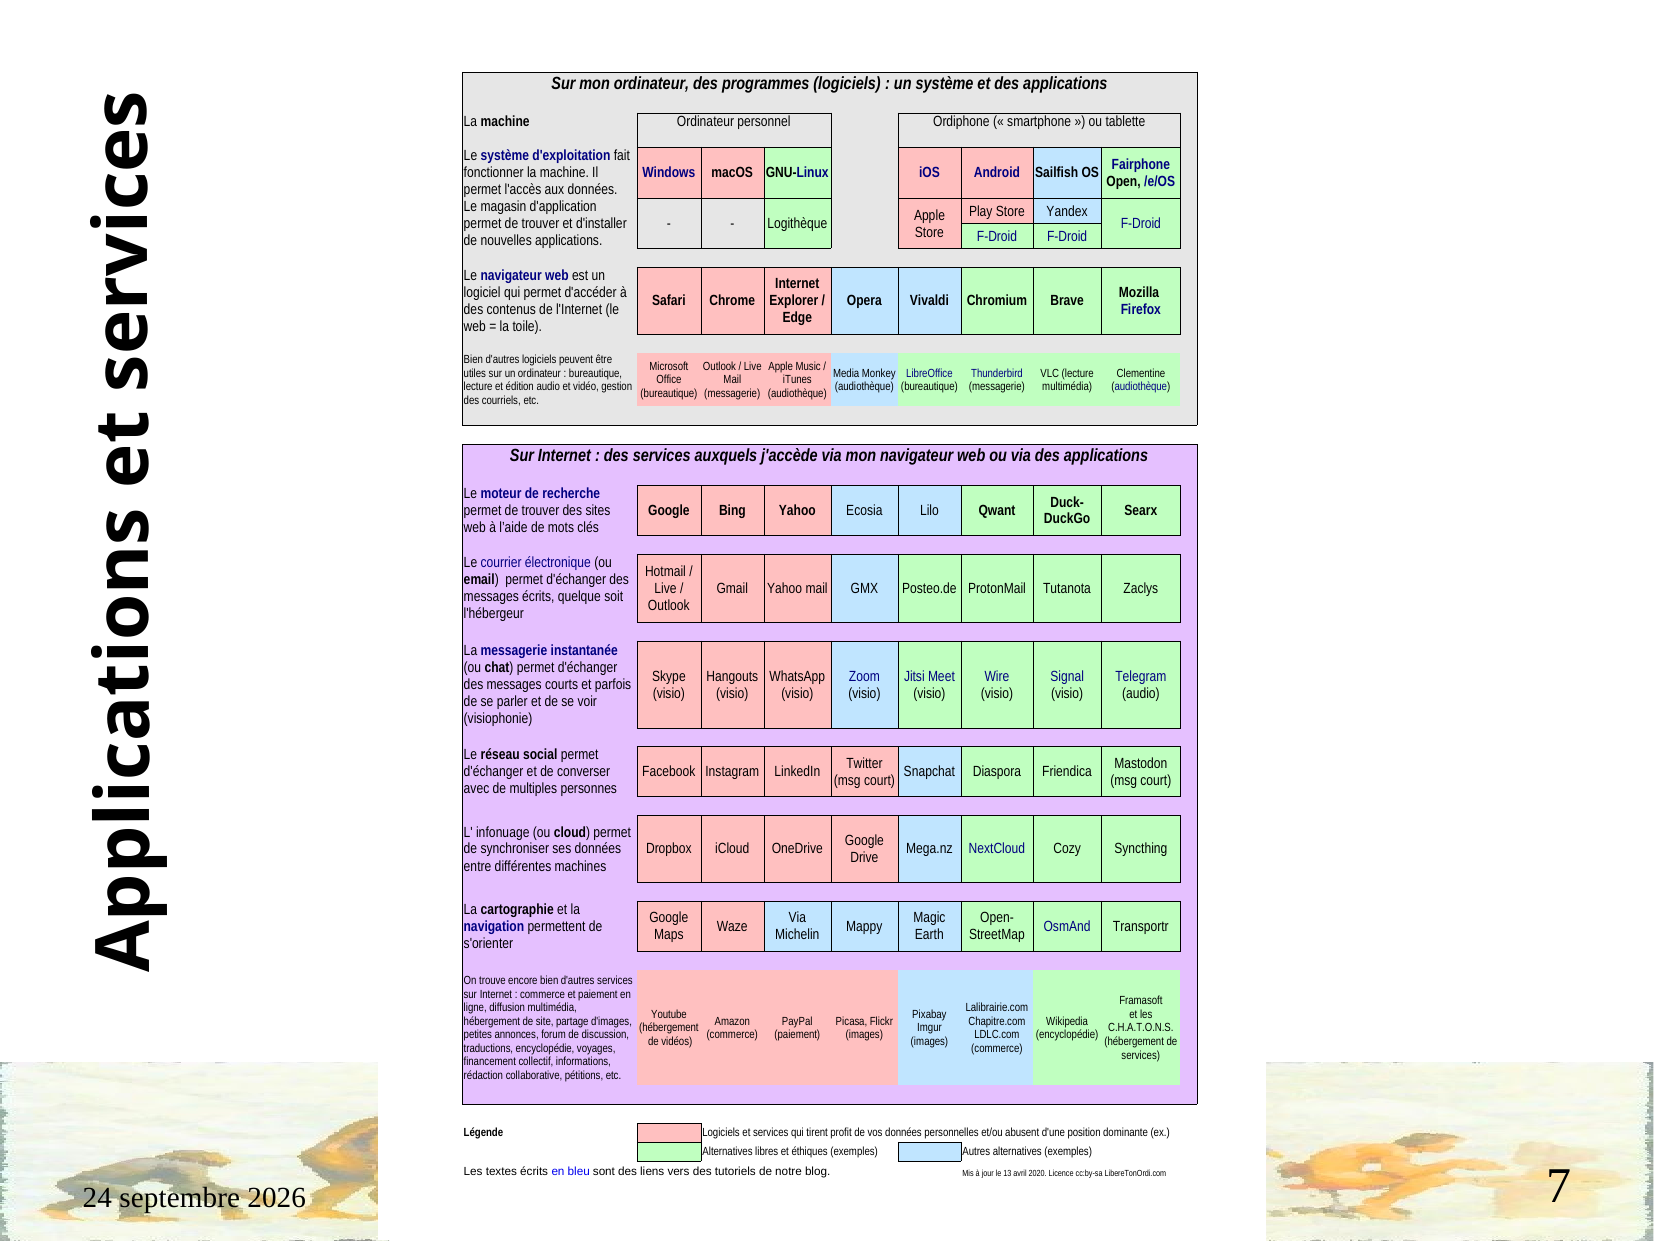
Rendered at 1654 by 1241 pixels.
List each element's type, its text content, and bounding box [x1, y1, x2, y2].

title Applications et services [29, 0, 209, 1064]
picture [0, 0, 1654, 1241]
